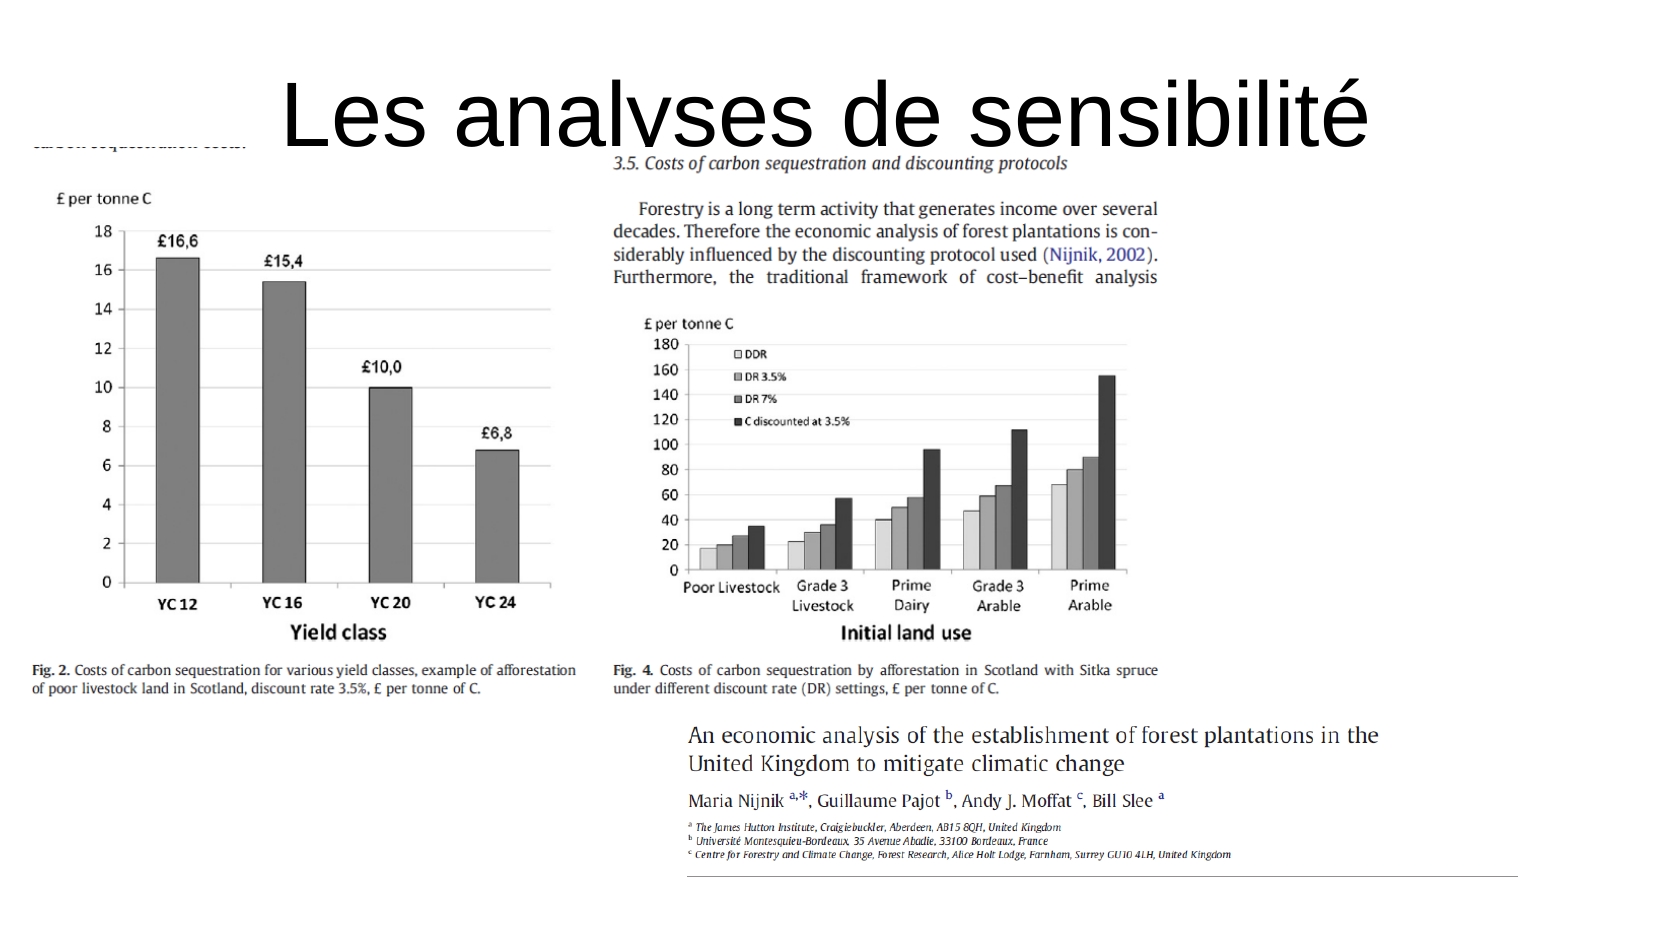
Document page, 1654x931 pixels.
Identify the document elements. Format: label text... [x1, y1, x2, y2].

picture [29, 147, 1536, 895]
title Les analyses de sensibilité [82, 37, 1571, 193]
